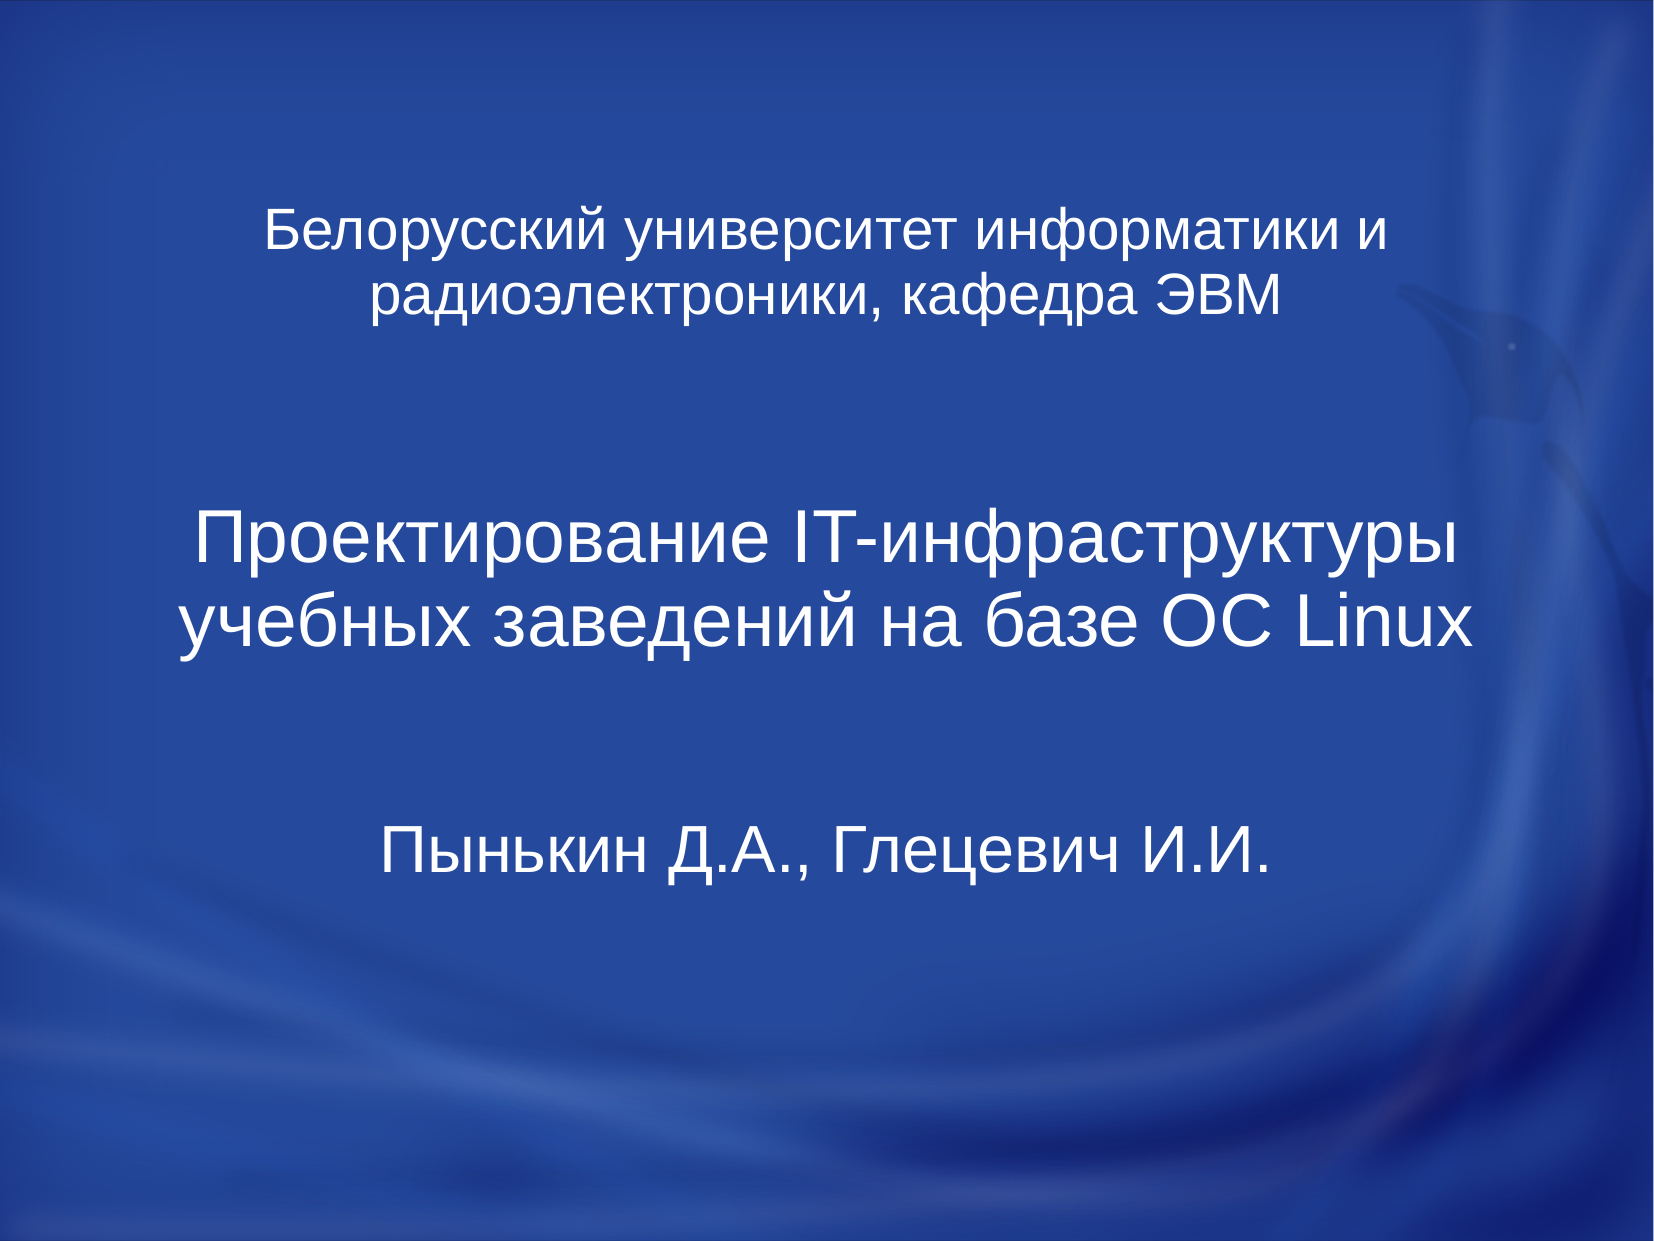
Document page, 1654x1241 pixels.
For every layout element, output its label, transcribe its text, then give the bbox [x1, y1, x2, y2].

subtitle Белорусский университет информатики и радиоэлектроники, кафедра ЭВМ Проектирование IT-инфраструктуры учебных заведений на базе ОС Linux Пынькин Д.А., Глецевич И.И. [82, 49, 1571, 1109]
picture [0, 0, 1654, 1241]
